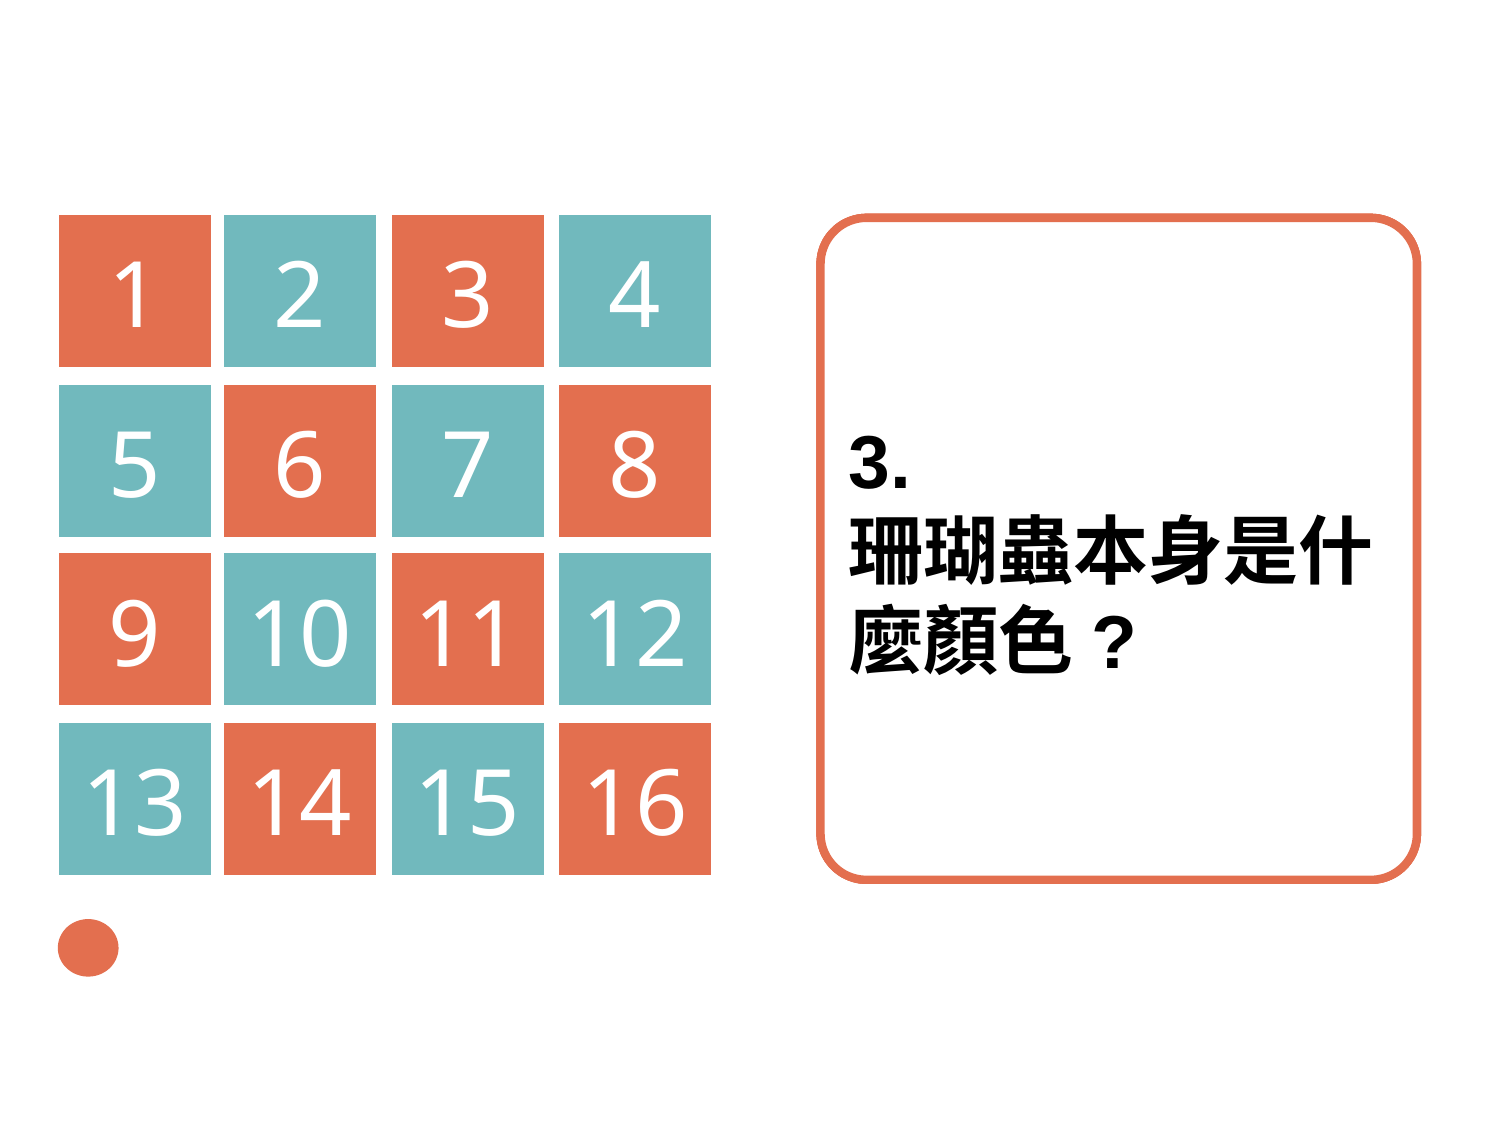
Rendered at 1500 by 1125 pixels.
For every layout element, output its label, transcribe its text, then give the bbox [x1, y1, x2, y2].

text_box [57, 919, 119, 977]
text_box 4 [558, 214, 712, 368]
text_box 7 [391, 384, 545, 538]
text_box 10 [223, 552, 377, 706]
text_box 5 [58, 384, 212, 538]
text_box 1 [58, 214, 212, 368]
text_box 13 [58, 722, 212, 876]
text_box 11 [391, 552, 545, 706]
text_box 12 [558, 552, 712, 706]
text_box 8 [558, 384, 712, 538]
text_box 14 [223, 722, 377, 876]
text_box 3. 珊瑚蟲本身是什麼顏色? [820, 217, 1417, 880]
text_box 15 [391, 722, 545, 876]
text_box 9 [58, 552, 212, 706]
text_box 6 [223, 384, 377, 538]
text_box 3 [391, 214, 545, 368]
text_box 16 [558, 722, 712, 876]
text_box 2 [223, 214, 377, 368]
